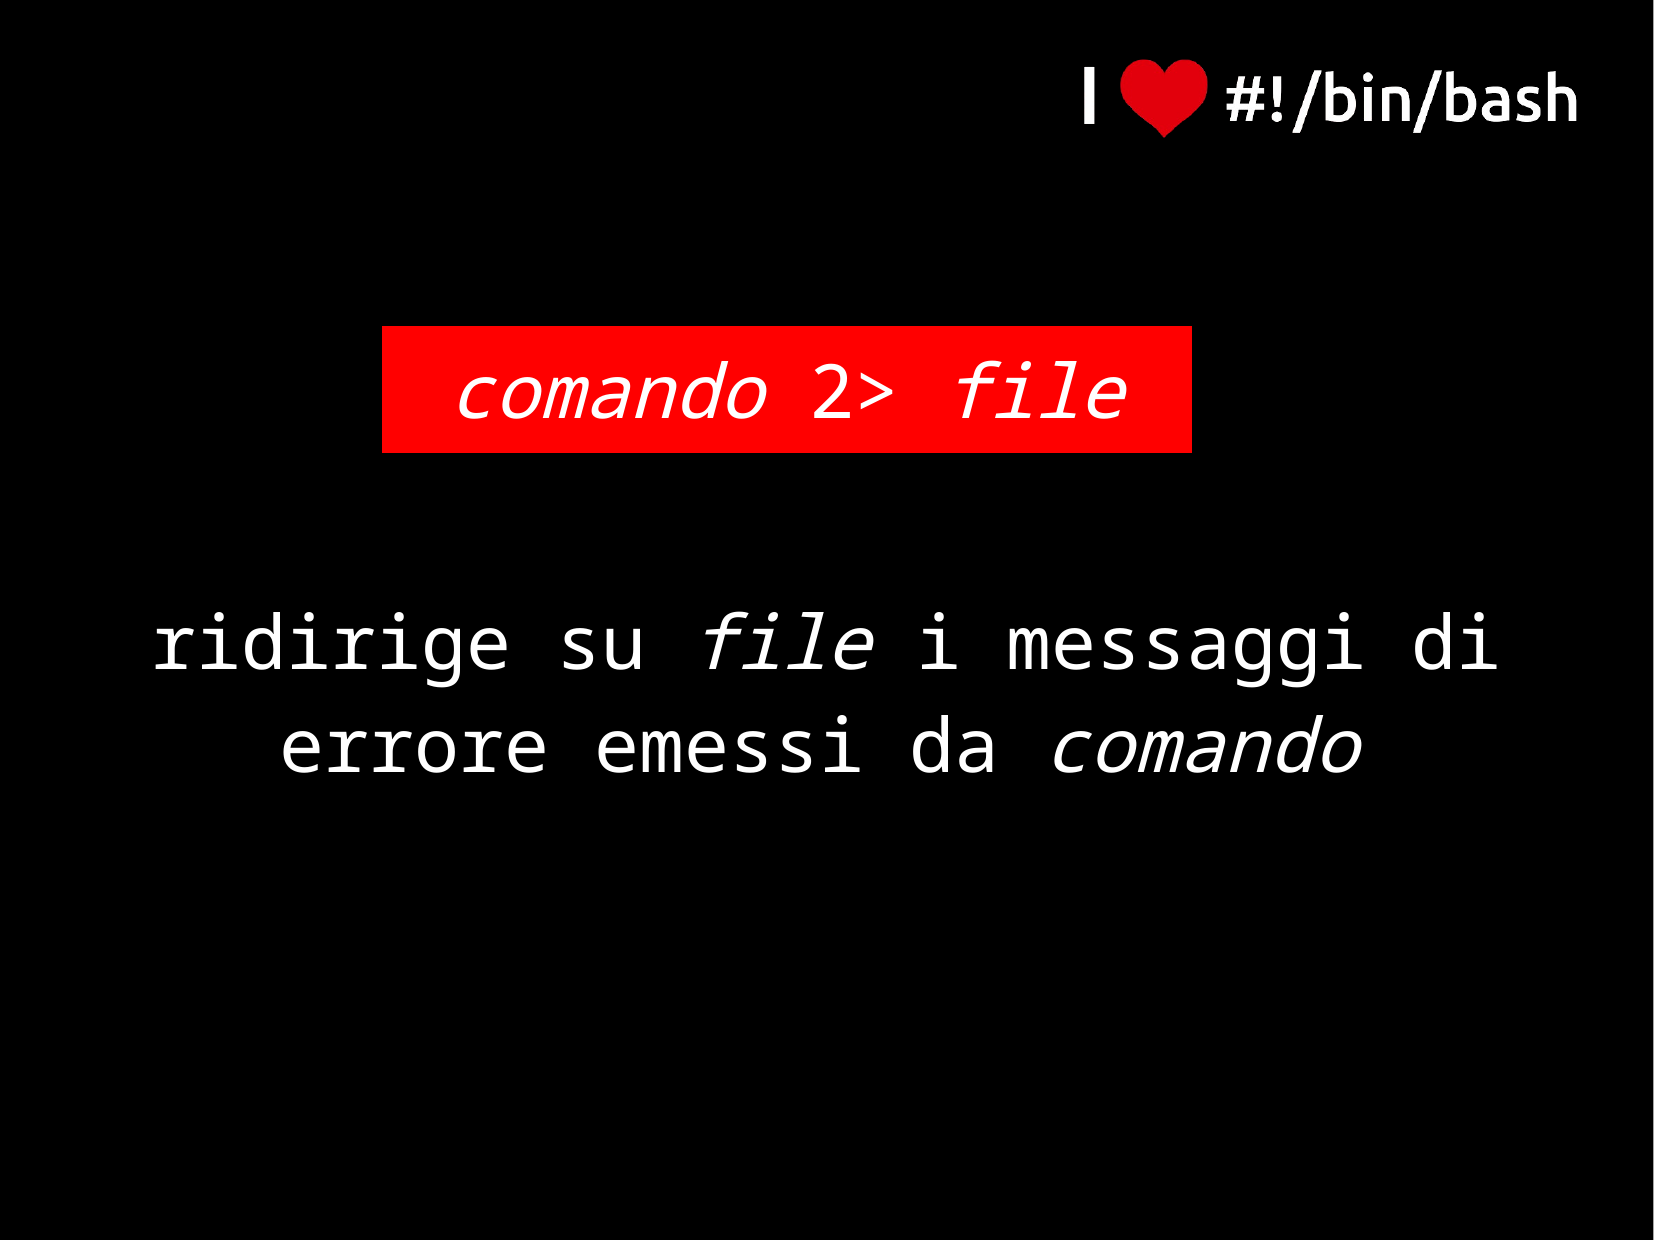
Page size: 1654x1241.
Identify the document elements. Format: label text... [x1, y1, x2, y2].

picture [1064, 45, 1595, 154]
text_box ridirige su file i messaggi di errore emessi da comando [90, 589, 1564, 890]
text_box comando 2> file [381, 325, 1193, 454]
